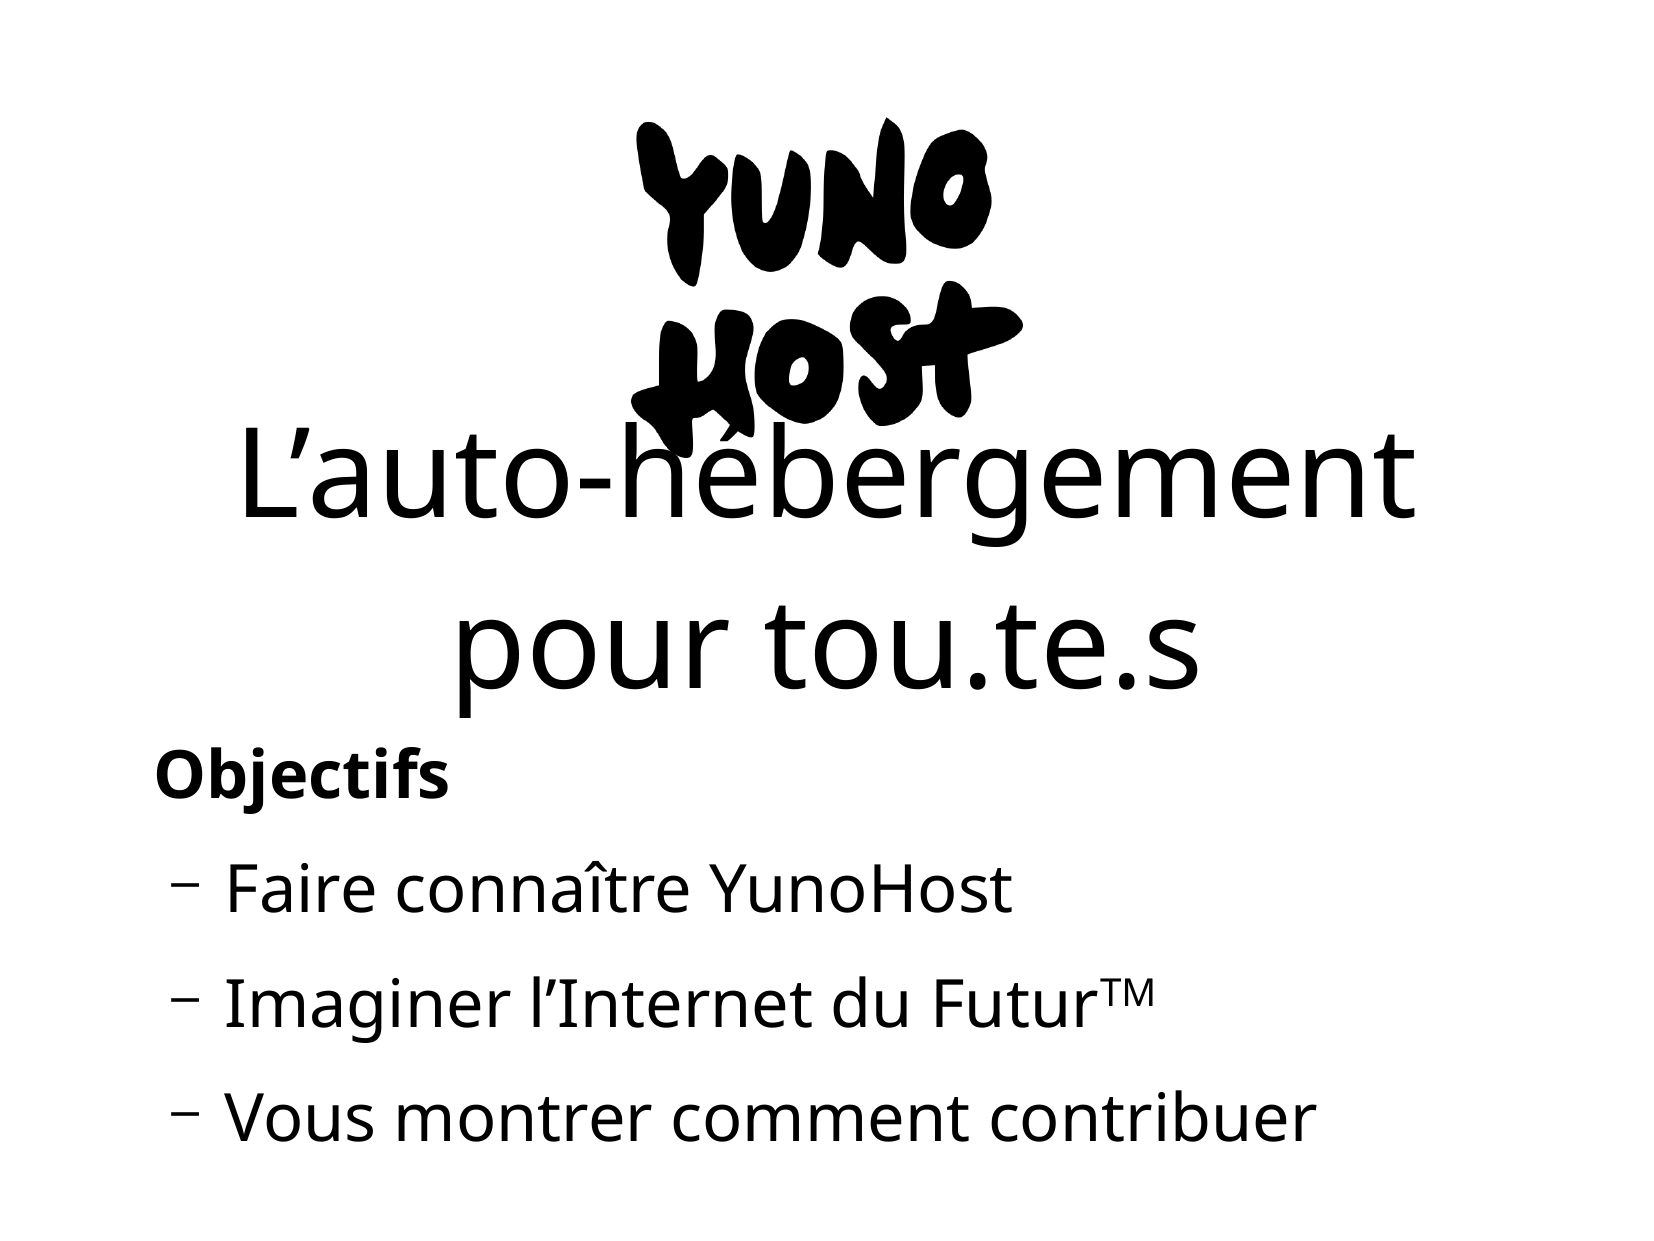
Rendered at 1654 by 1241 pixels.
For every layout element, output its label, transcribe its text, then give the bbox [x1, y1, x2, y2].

title L’auto-hébergement pour tou.te.s [82, 451, 1571, 659]
picture [631, 117, 1023, 458]
list Objectifs Faire connaître YunoHost Imaginer l’Internet du FuturTM Vous montrer comment contribuer [82, 727, 1571, 1162]
